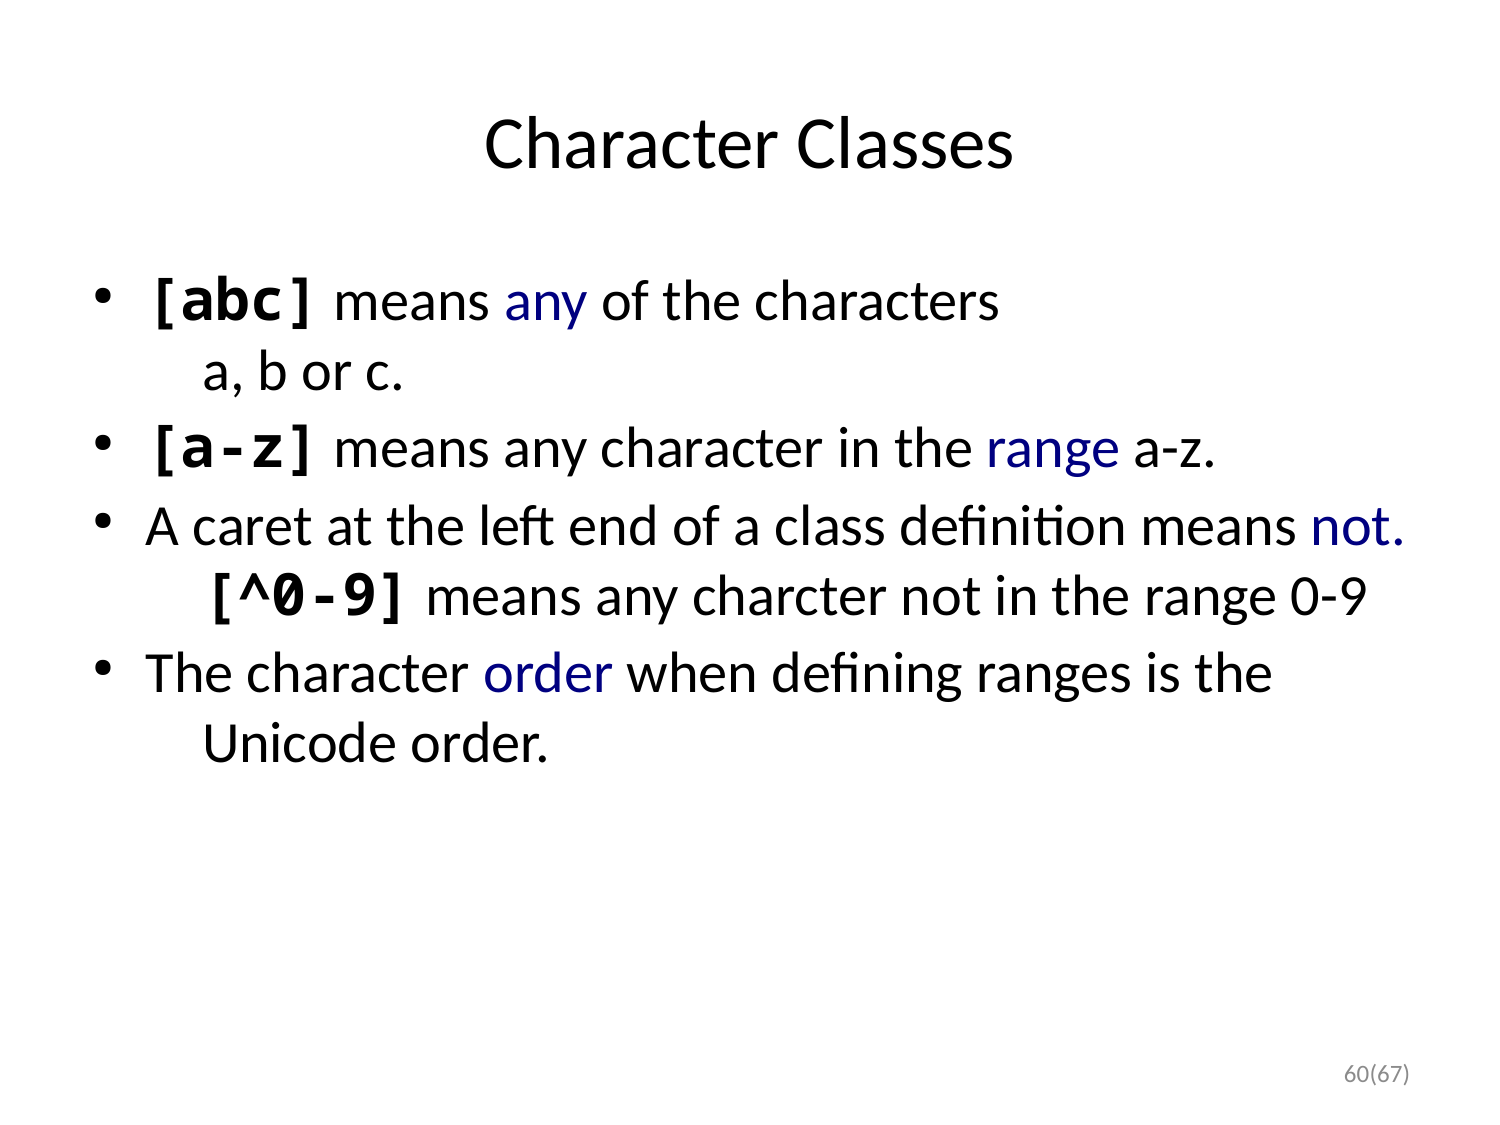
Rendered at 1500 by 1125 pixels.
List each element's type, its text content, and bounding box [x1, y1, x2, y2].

title Character Classes [75, 45, 1425, 233]
list [abc] means any of the characters a, b or c. [a-z] means any character in the range a-z. A caret at the left end of a class definition means not. [^0-9] means any charcter not in the range 0-9 The character order when defining ranges is the Unicode order. [75, 262, 1425, 1005]
